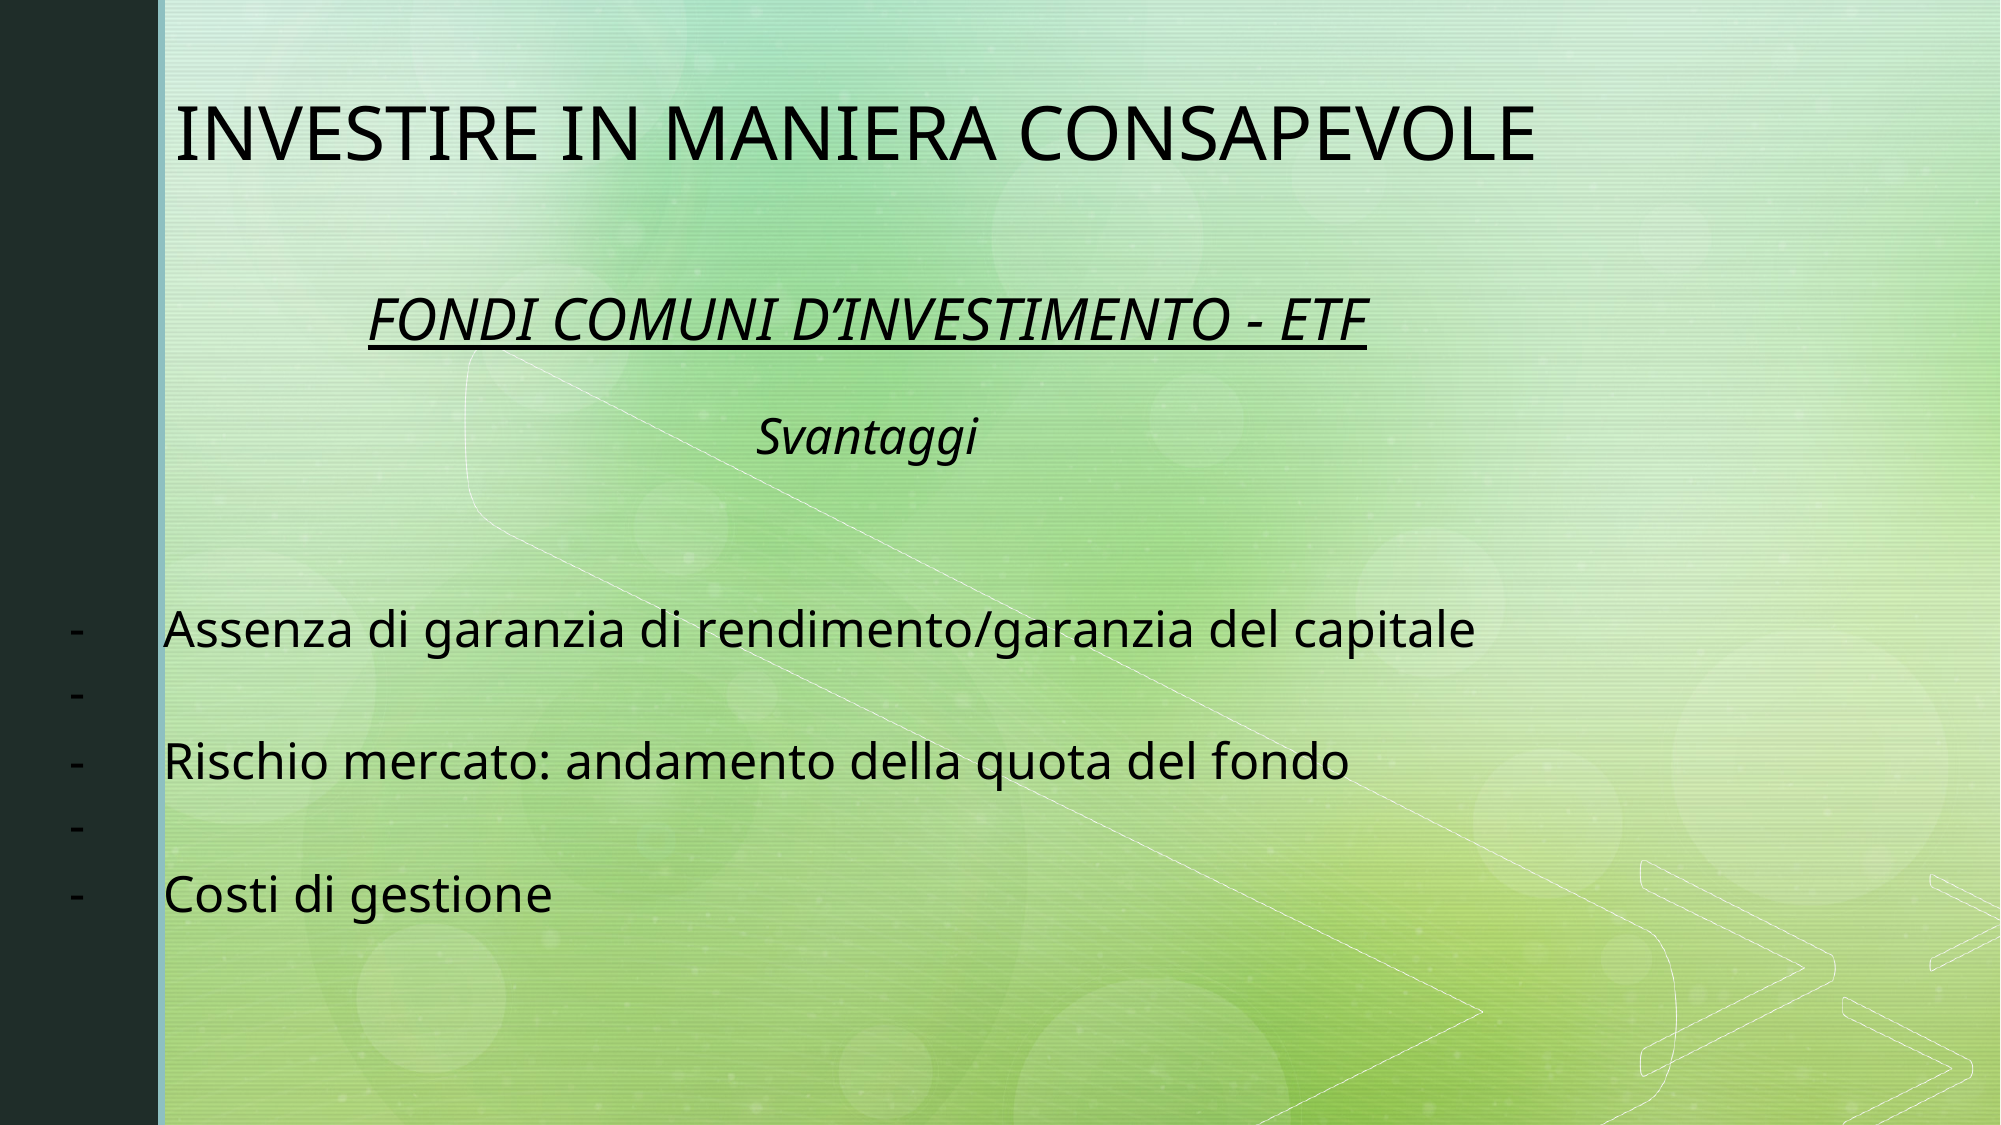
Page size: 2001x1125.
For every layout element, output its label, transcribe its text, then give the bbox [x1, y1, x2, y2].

text_box INVESTIRE IN MANIERA CONSAPEVOLE FONDI COMUNI D’INVESTIMENTO - ETF Svantaggi Assenza di garanzia di rendimento/garanzia del capitale Rischio mercato: andamento della quota del fondo Costi di gestione [54, 71, 1946, 927]
